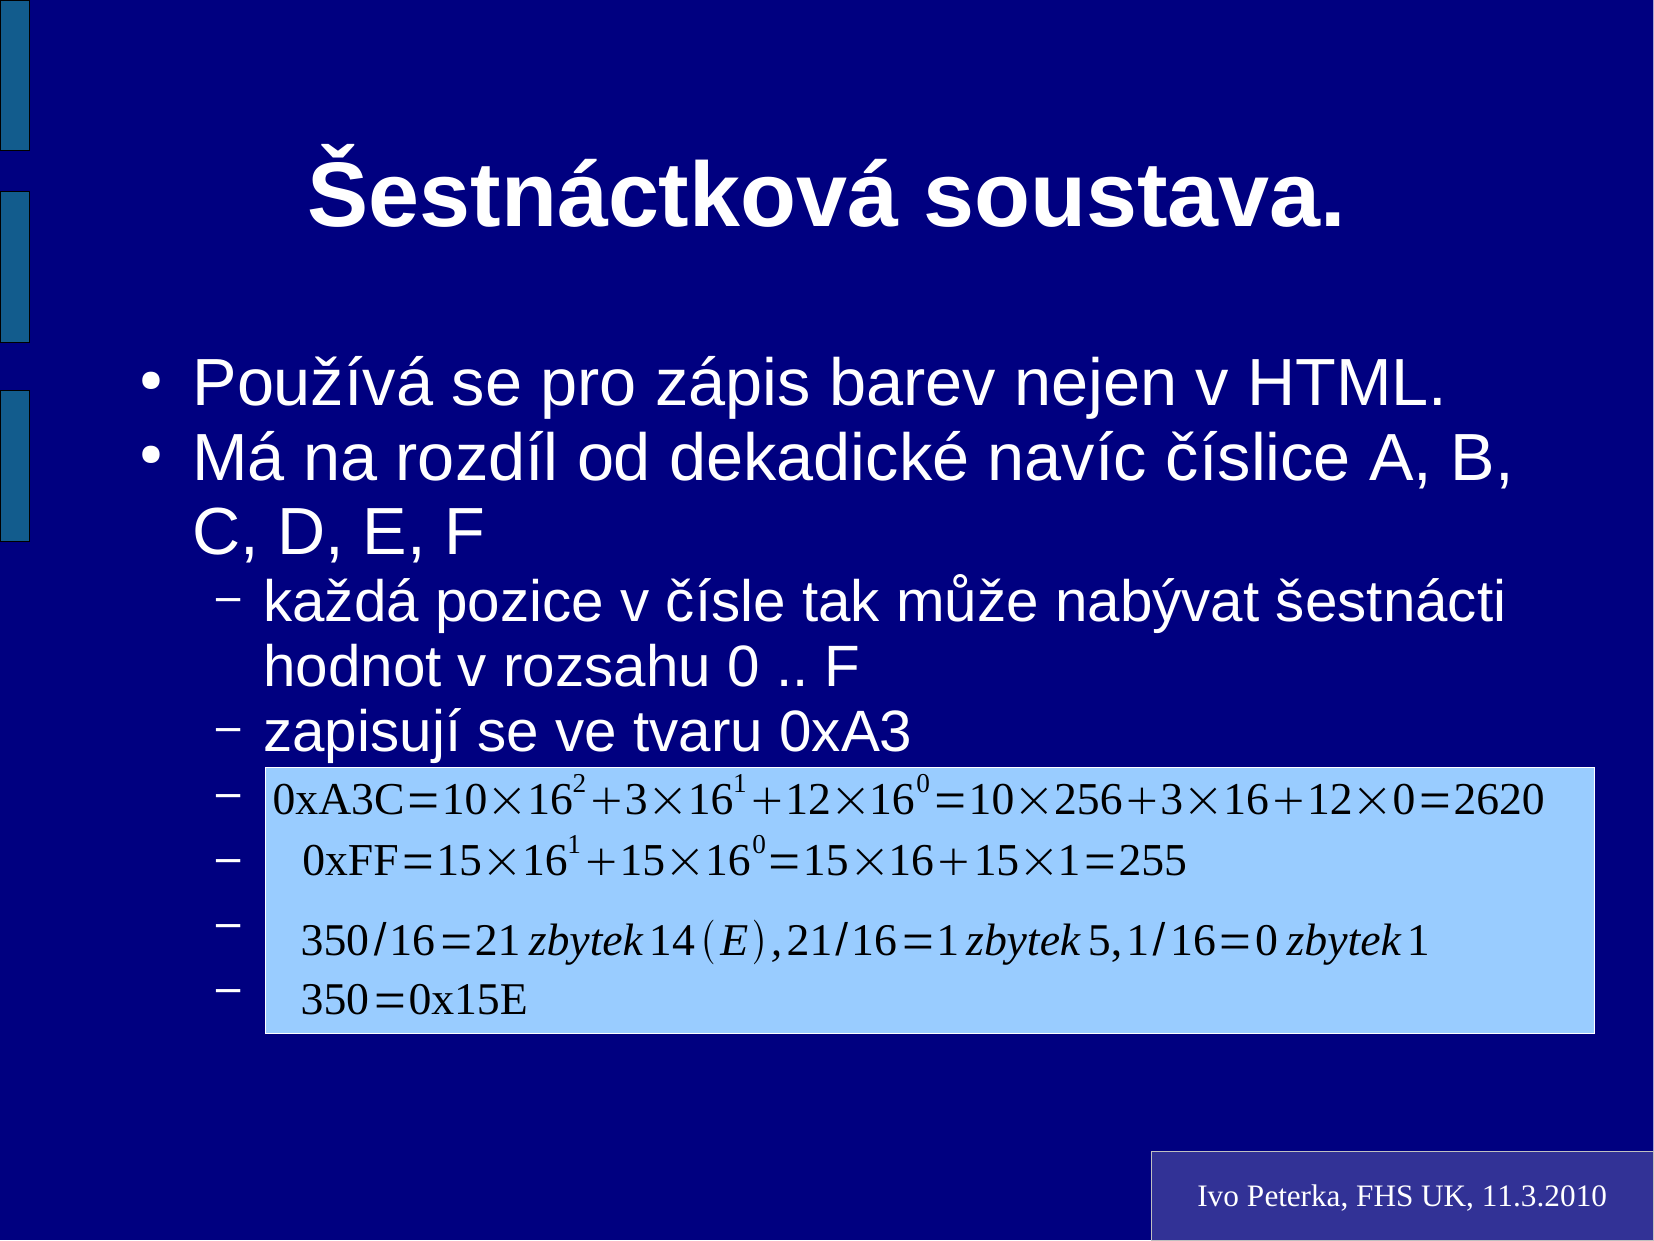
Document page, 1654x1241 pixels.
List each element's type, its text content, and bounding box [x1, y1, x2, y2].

chart [295, 974, 534, 1025]
title Šestnáctková soustava. [121, 98, 1534, 291]
chart [295, 915, 1437, 968]
chart [265, 767, 1551, 825]
chart [295, 828, 1193, 886]
list Používá se pro zápis barev nejen v HTML. Má na rozdíl od dekadické navíc číslice A, B, C, D, E, F každá pozice v čísle tak může nabývat šestnácti hodnot v rozsahu 0 .. F zapisují se ve tvaru 0xA3 [121, 344, 1534, 1112]
text_box [1534, 767, 1595, 1034]
